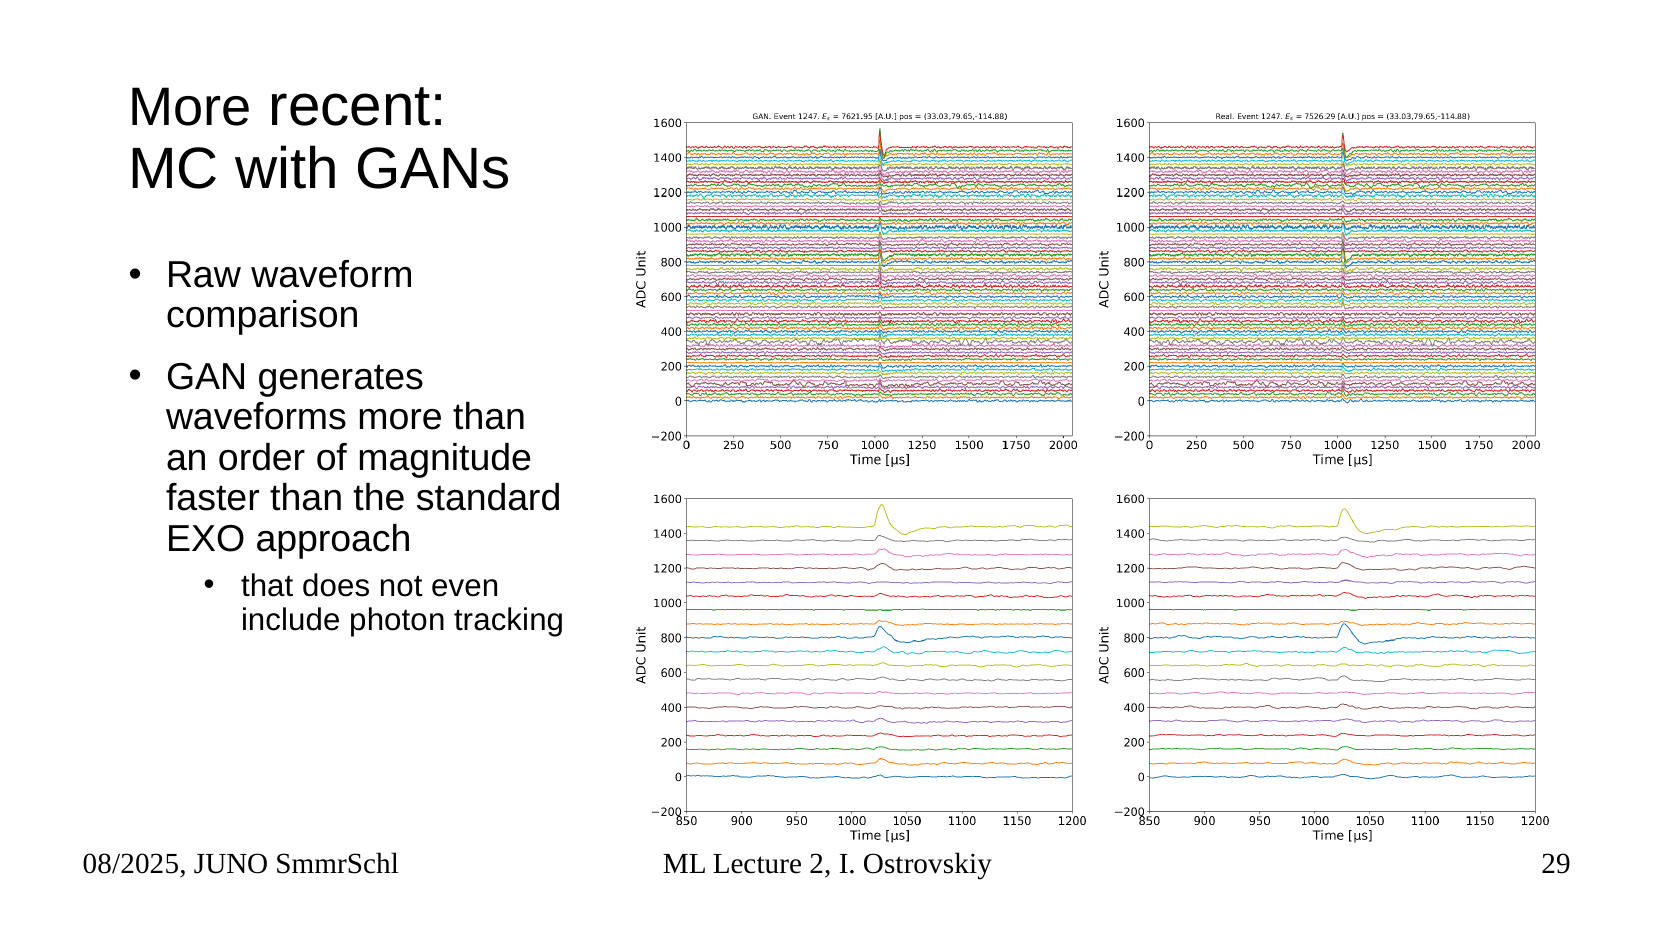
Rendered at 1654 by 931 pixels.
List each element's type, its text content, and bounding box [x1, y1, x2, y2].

list Raw waveform comparison GAN generates waveforms more than an order of magnitude faster than the standard EXO approach that does not even include photon tracking [113, 247, 582, 838]
title More recent: MC with GANs [113, 48, 1540, 229]
picture [631, 108, 1554, 847]
